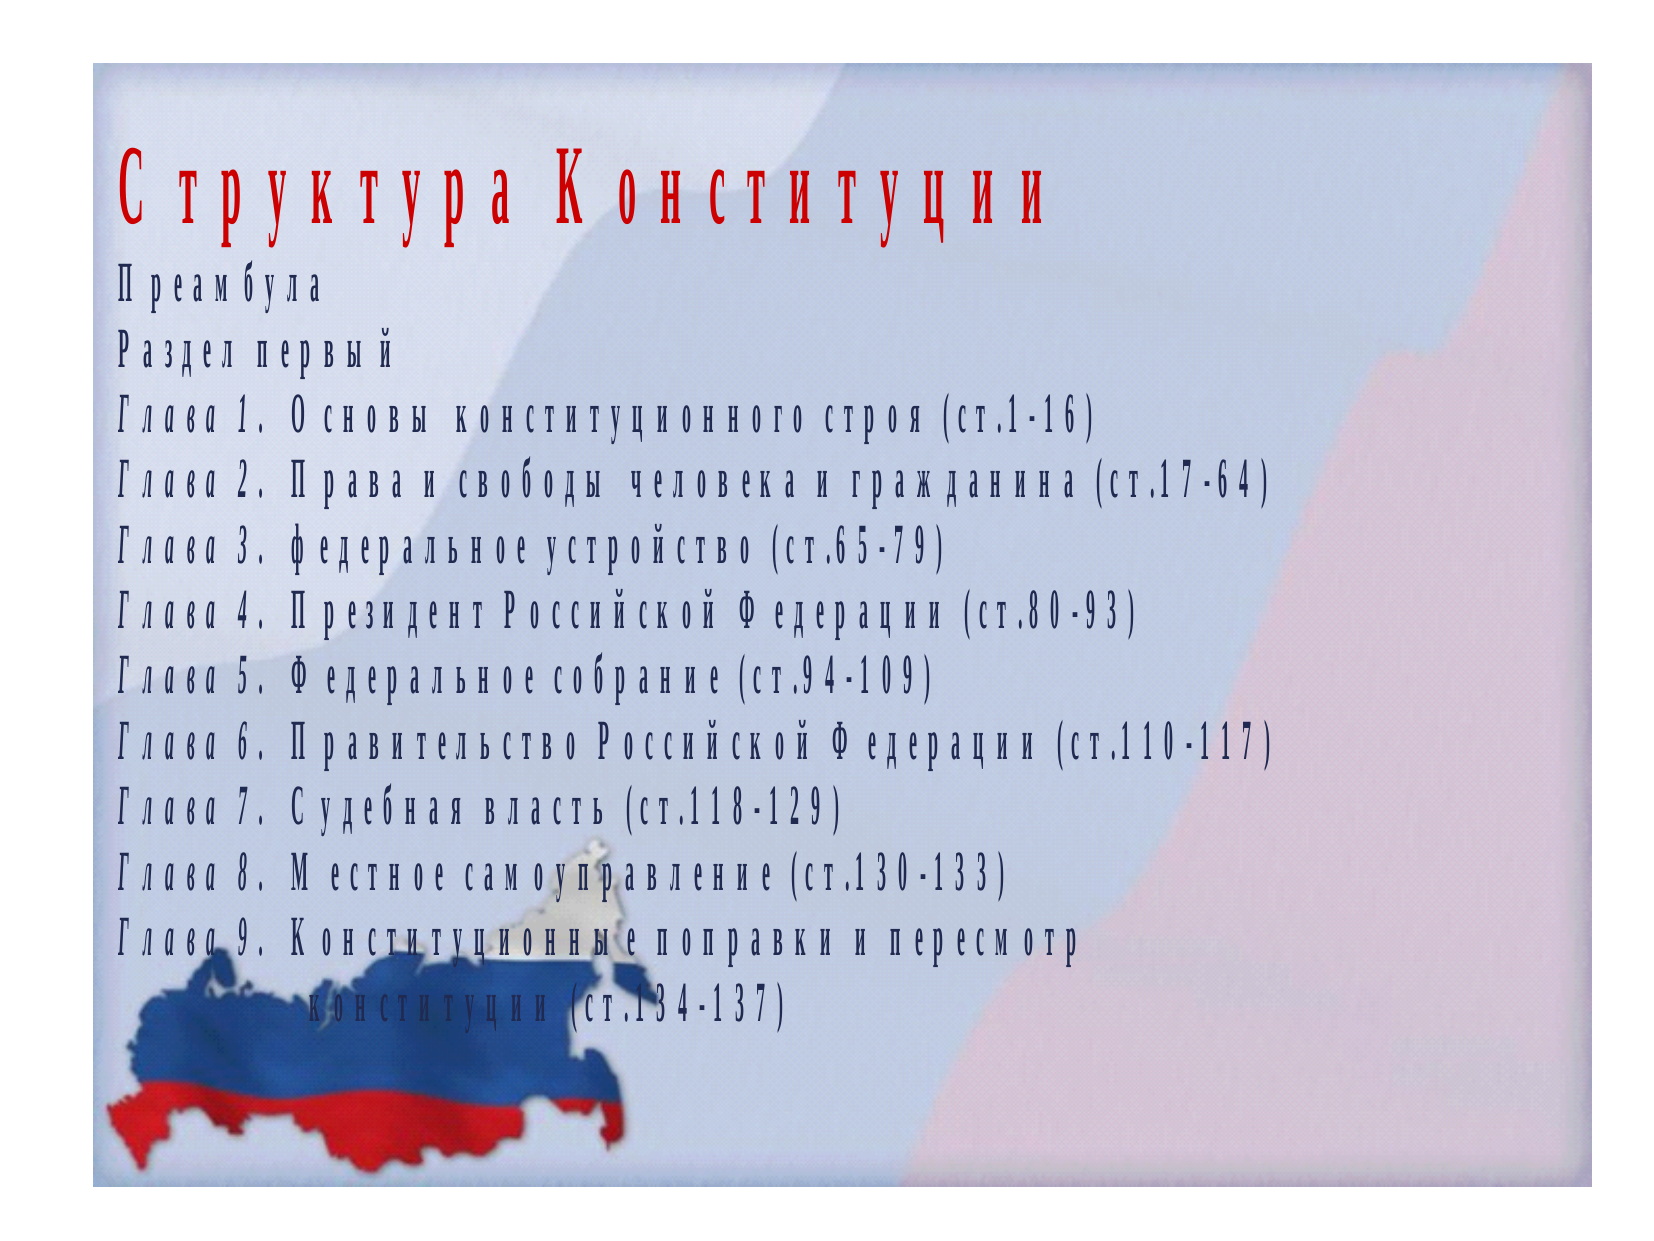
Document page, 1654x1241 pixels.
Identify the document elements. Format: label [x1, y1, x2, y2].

picture [93, 63, 1592, 1187]
